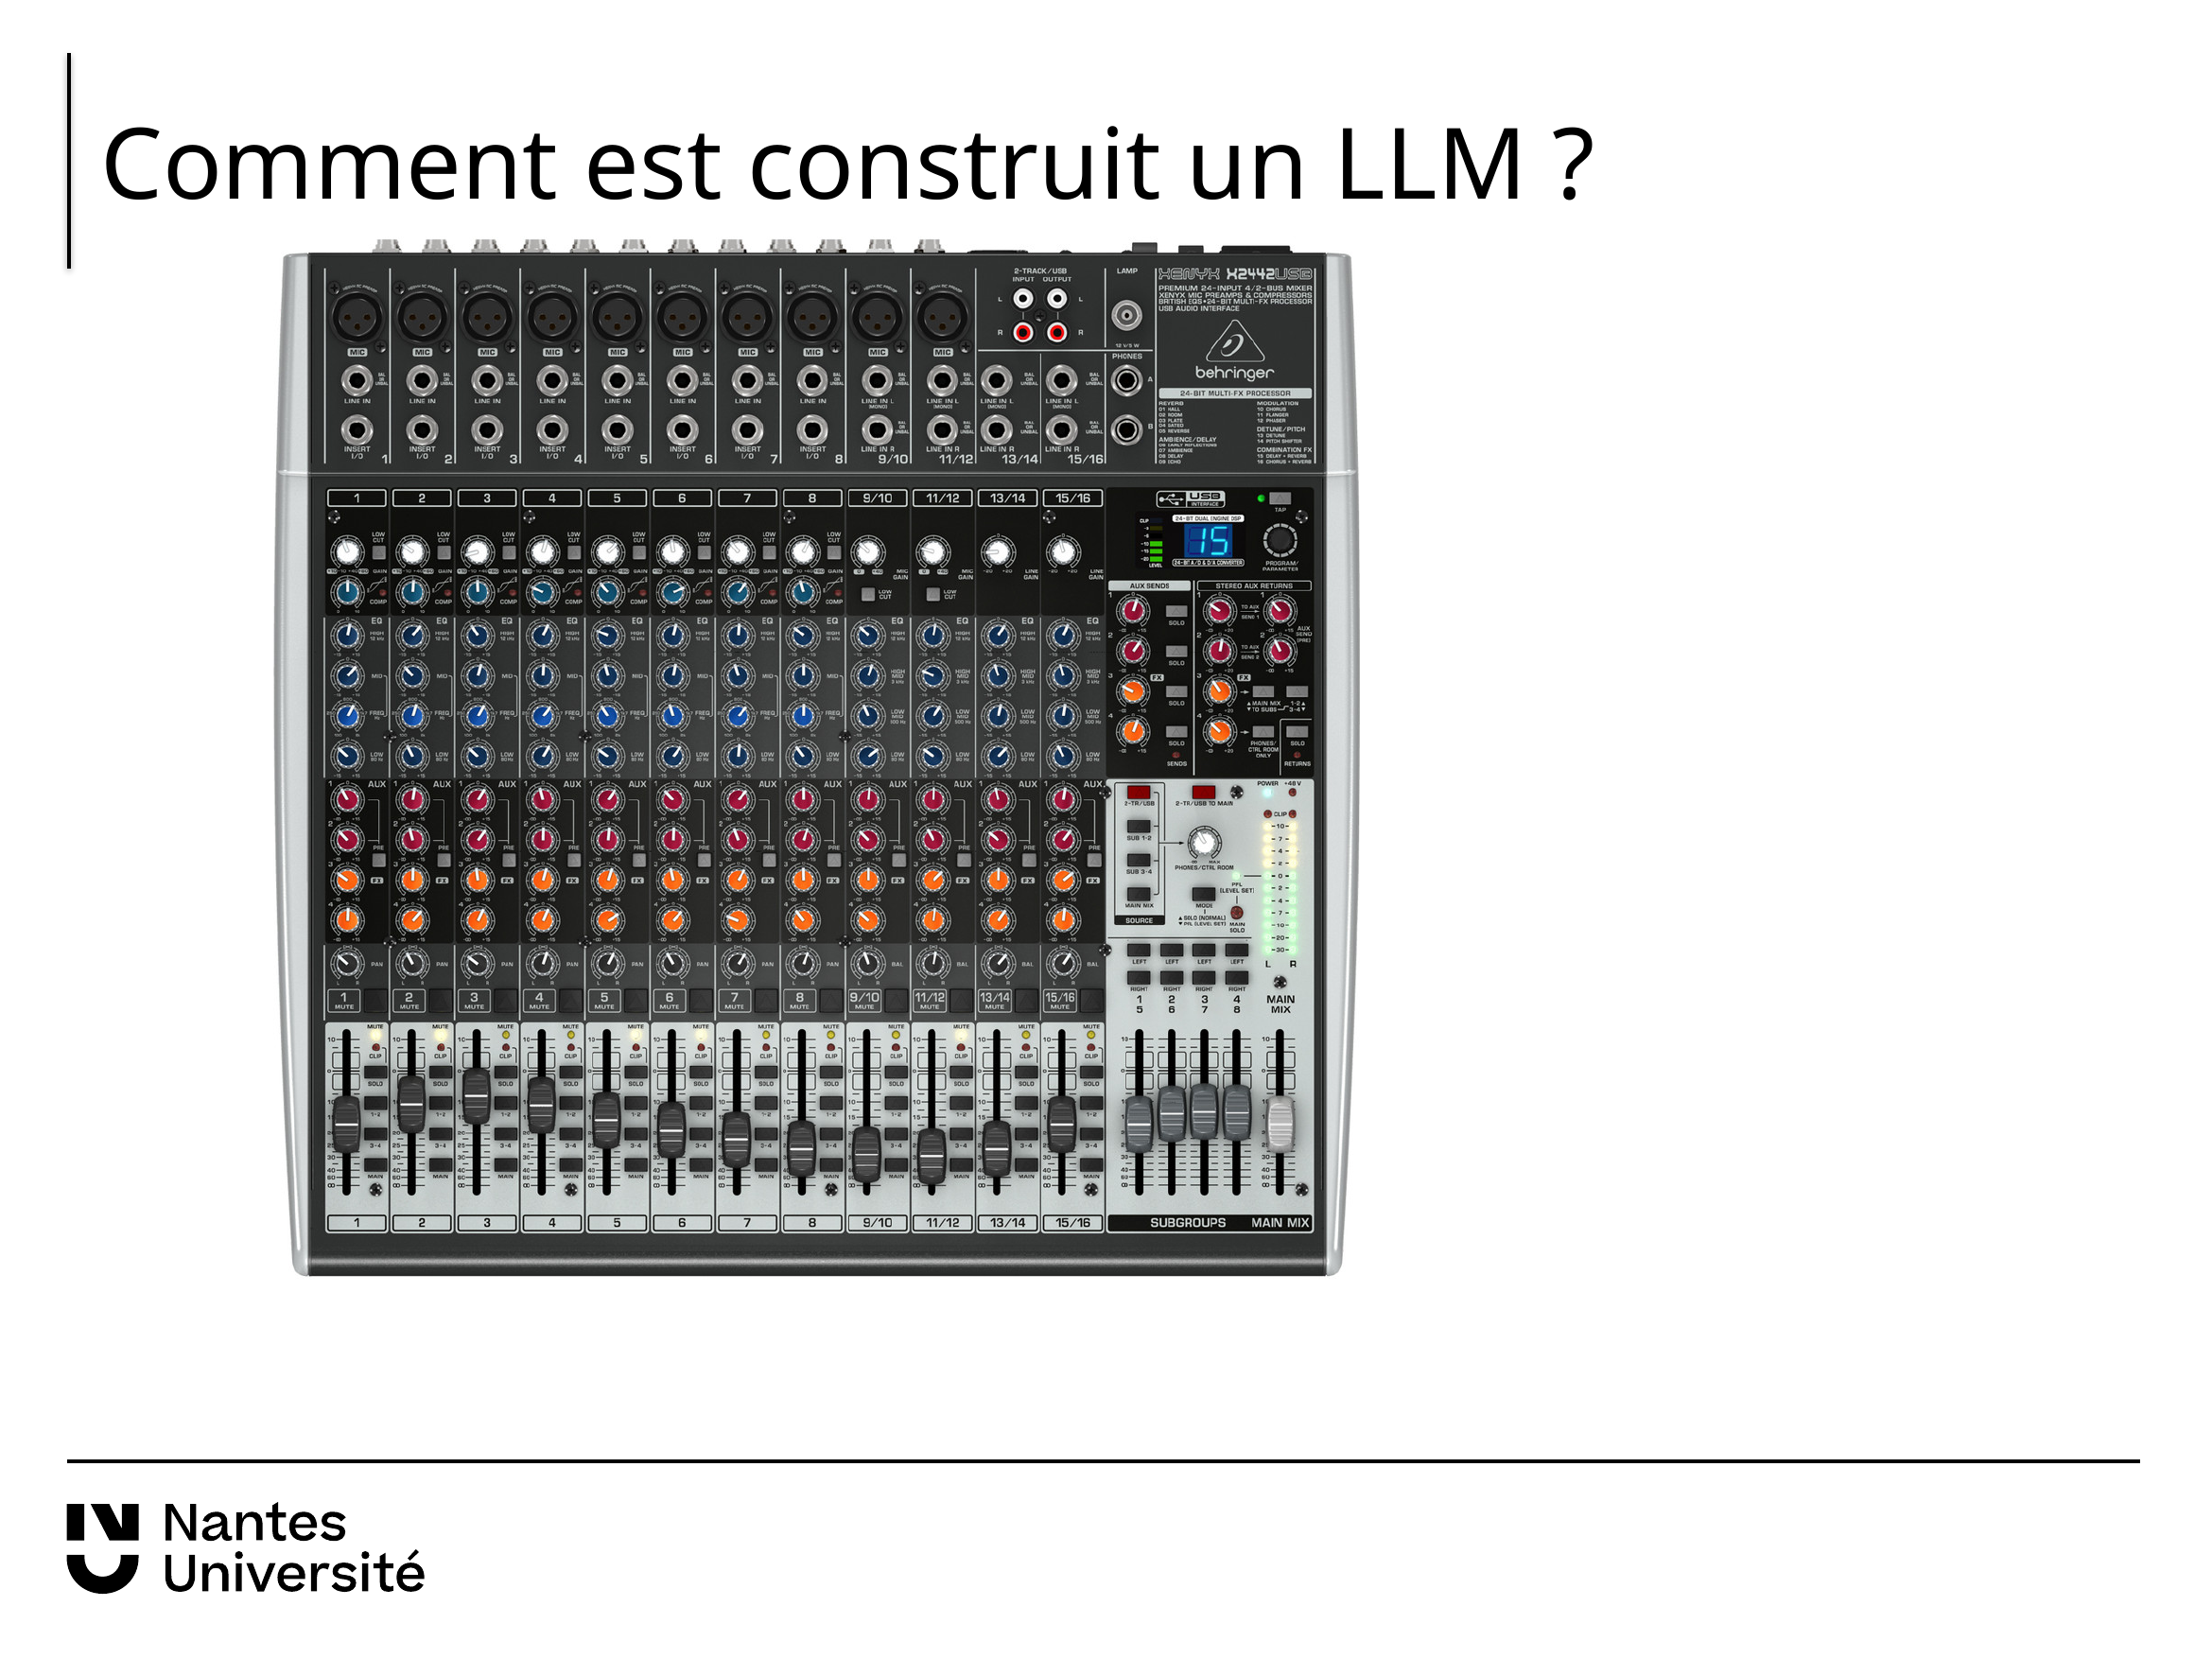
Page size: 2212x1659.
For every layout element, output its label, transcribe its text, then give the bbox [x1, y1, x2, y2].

picture [273, 215, 1360, 1301]
title Comment est construit un LLM ? [100, 92, 2023, 229]
